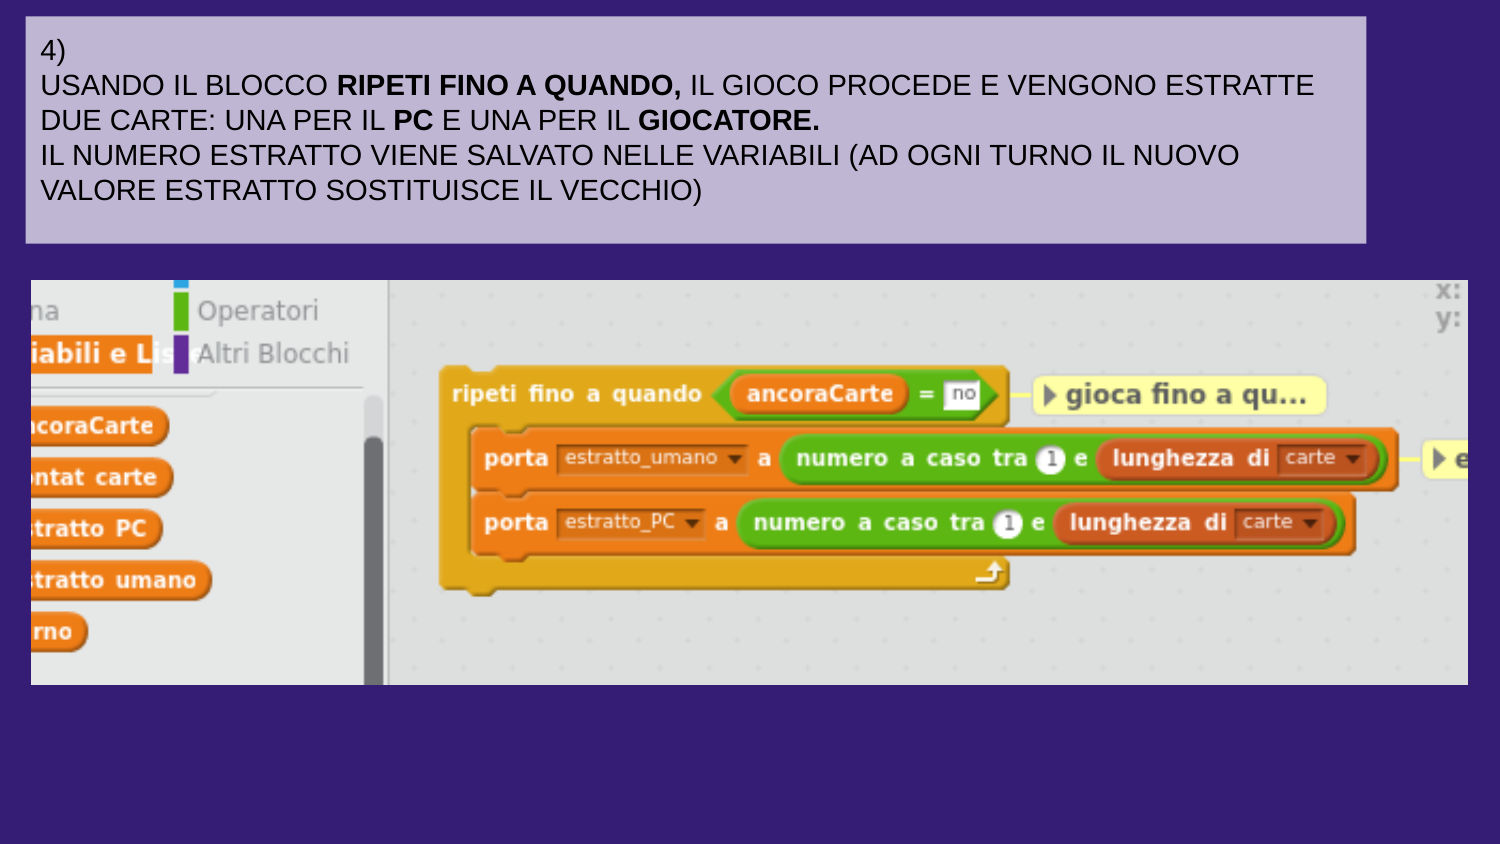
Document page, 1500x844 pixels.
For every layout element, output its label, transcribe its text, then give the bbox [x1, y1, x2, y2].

picture [31, 280, 1468, 685]
text_box 4) USANDO IL BLOCCO RIPETI FINO A QUANDO, IL GIOCO PROCEDE E VENGONO ESTRATTE DUE CARTE: UNA PER IL PC E UNA PER IL GIOCATORE. IL NUMERO ESTRATTO VIENE SALVATO NELLE VARIABILI (AD OGNI TURNO IL NUOVO VALORE ESTRATTO SOSTITUISCE IL VECCHIO) [25, 16, 1367, 244]
